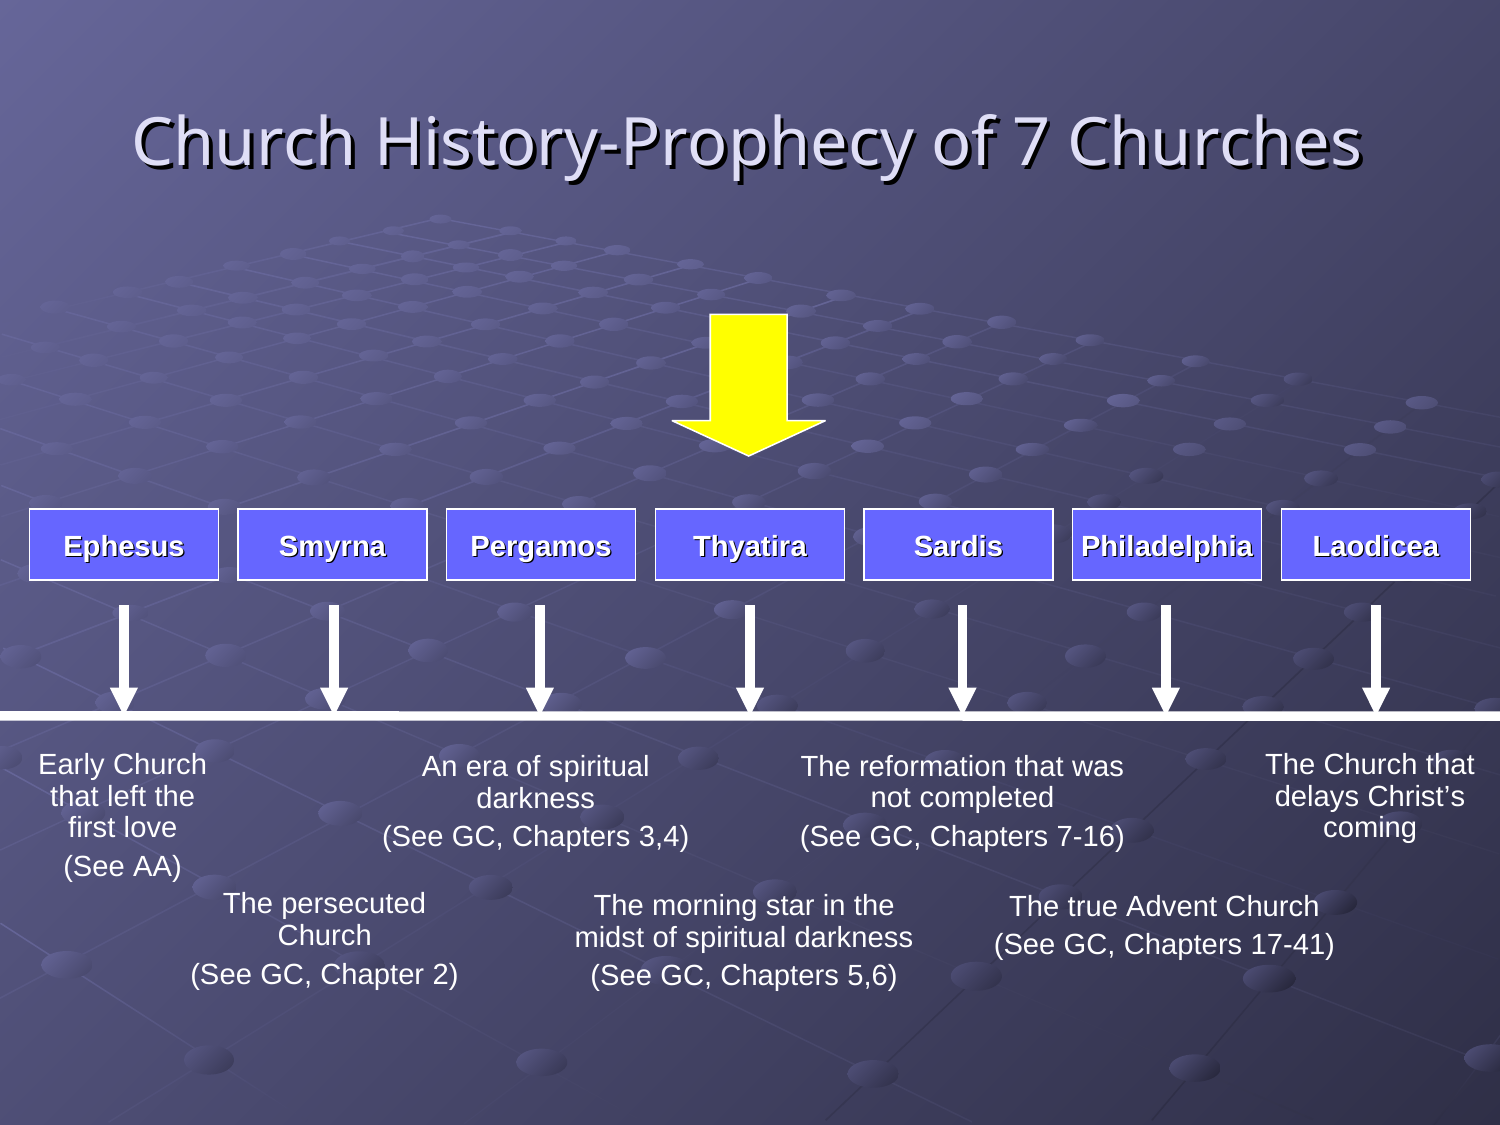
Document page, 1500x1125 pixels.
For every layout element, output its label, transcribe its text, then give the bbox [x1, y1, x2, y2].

text_box The morning star in the midst of spiritual darkness (See GC, Chapters 5,6) [549, 882, 940, 1000]
text_box Smyrna [237, 509, 428, 580]
title Church History-Prophecy of 7 Churches [55, 45, 1440, 233]
text_box Sardis [864, 509, 1054, 580]
text_box Ephesus [29, 509, 219, 580]
text_box Early Church that left the first love (See AA) [22, 741, 224, 891]
text_box The true Advent Church (See GC, Chapters 17-41) [957, 883, 1372, 970]
text_box Philadelphia [1072, 509, 1262, 580]
text_box The Church that delays Christ’s coming [1246, 741, 1495, 852]
text_box The reformation that was not completed (See GC, Chapters 7-16) [773, 743, 1152, 861]
text_box [671, 314, 826, 457]
text_box The persecuted Church (See GC, Chapter 2) [171, 881, 479, 999]
text_box An era of spiritual darkness (See GC, Chapters 3,4) [357, 744, 715, 862]
text_box Laodicea [1281, 509, 1471, 580]
text_box Pergamos [446, 509, 636, 580]
text_box Thyatira [655, 509, 845, 580]
